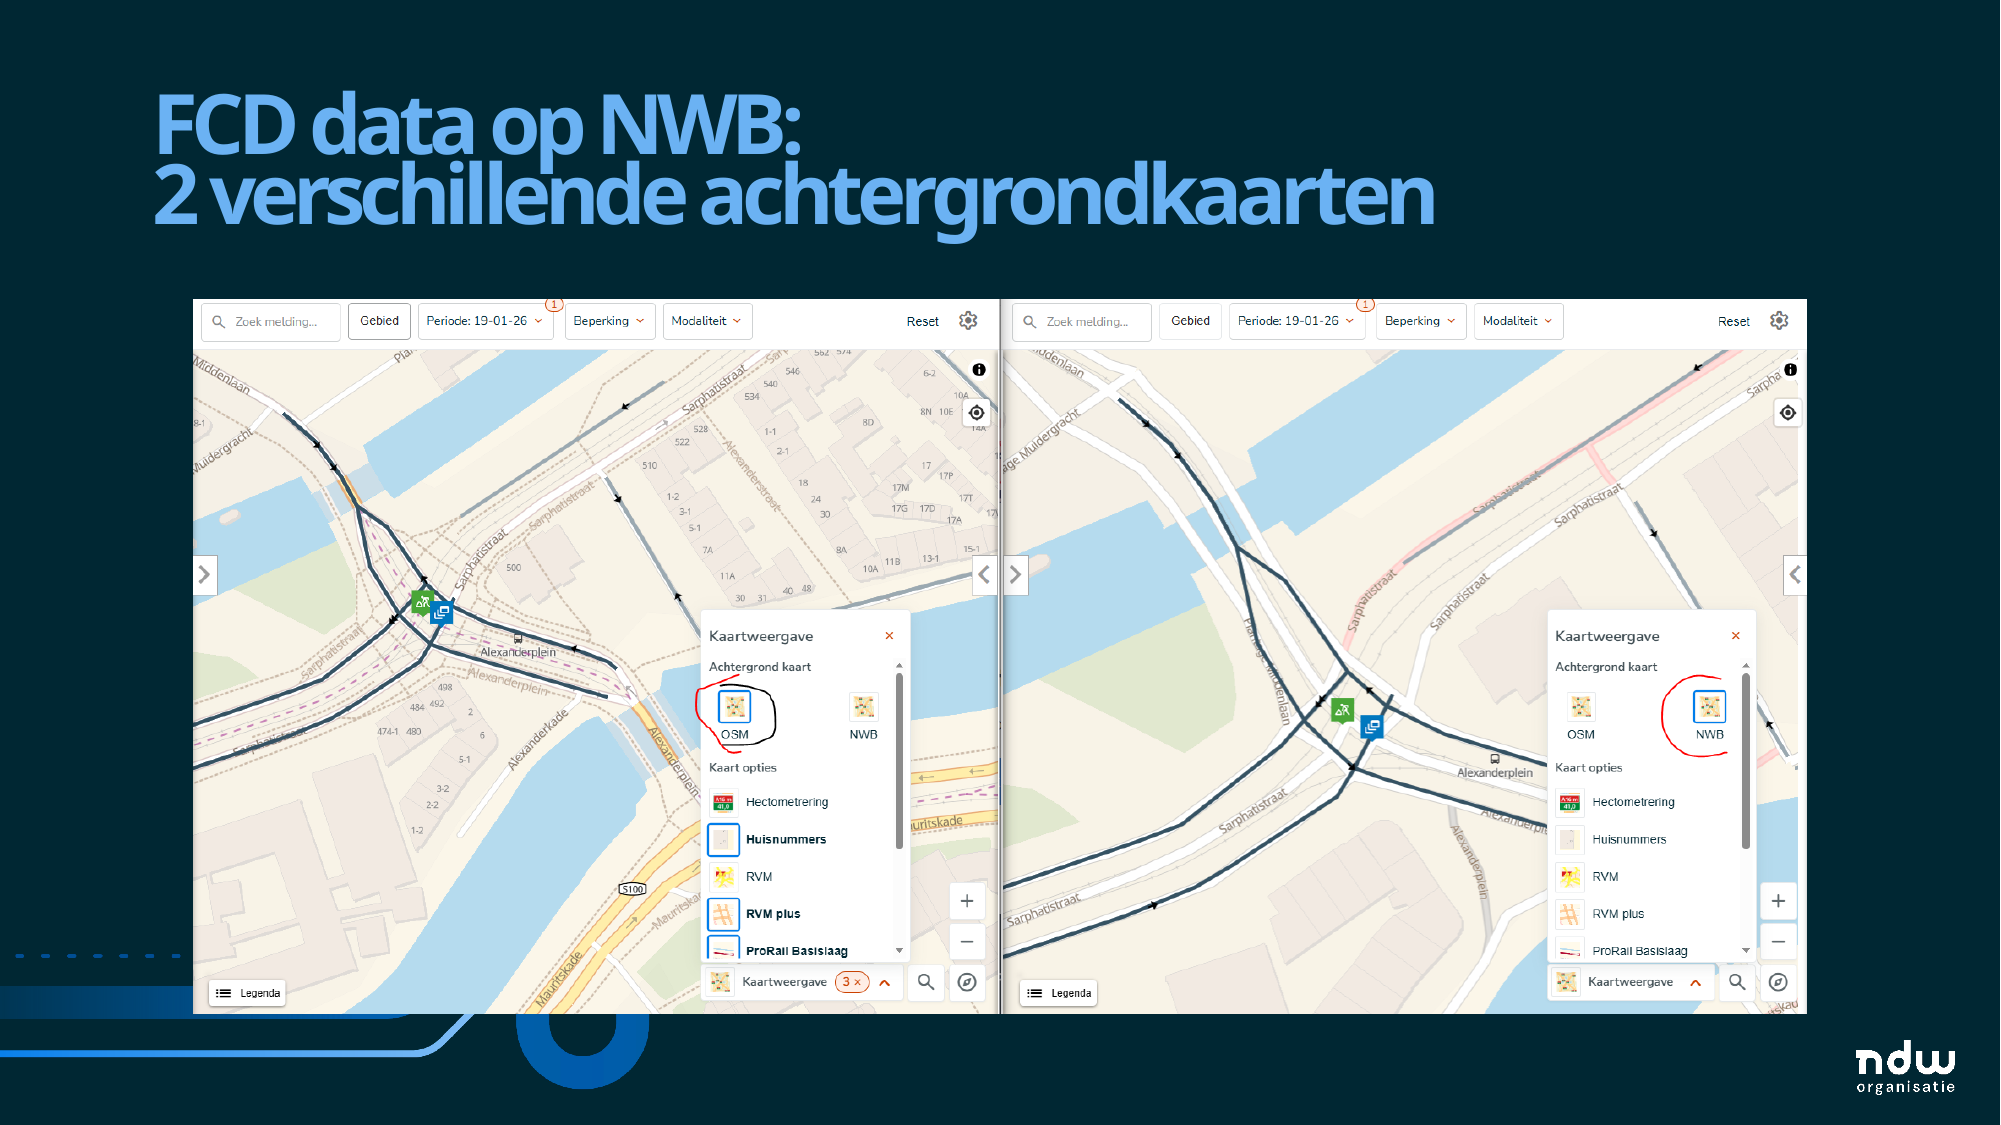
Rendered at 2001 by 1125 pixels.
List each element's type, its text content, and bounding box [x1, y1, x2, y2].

title FCD data op NWB: 2 verschillende achtergrondkaarten [137, 59, 1863, 278]
picture [193, 300, 1806, 1014]
